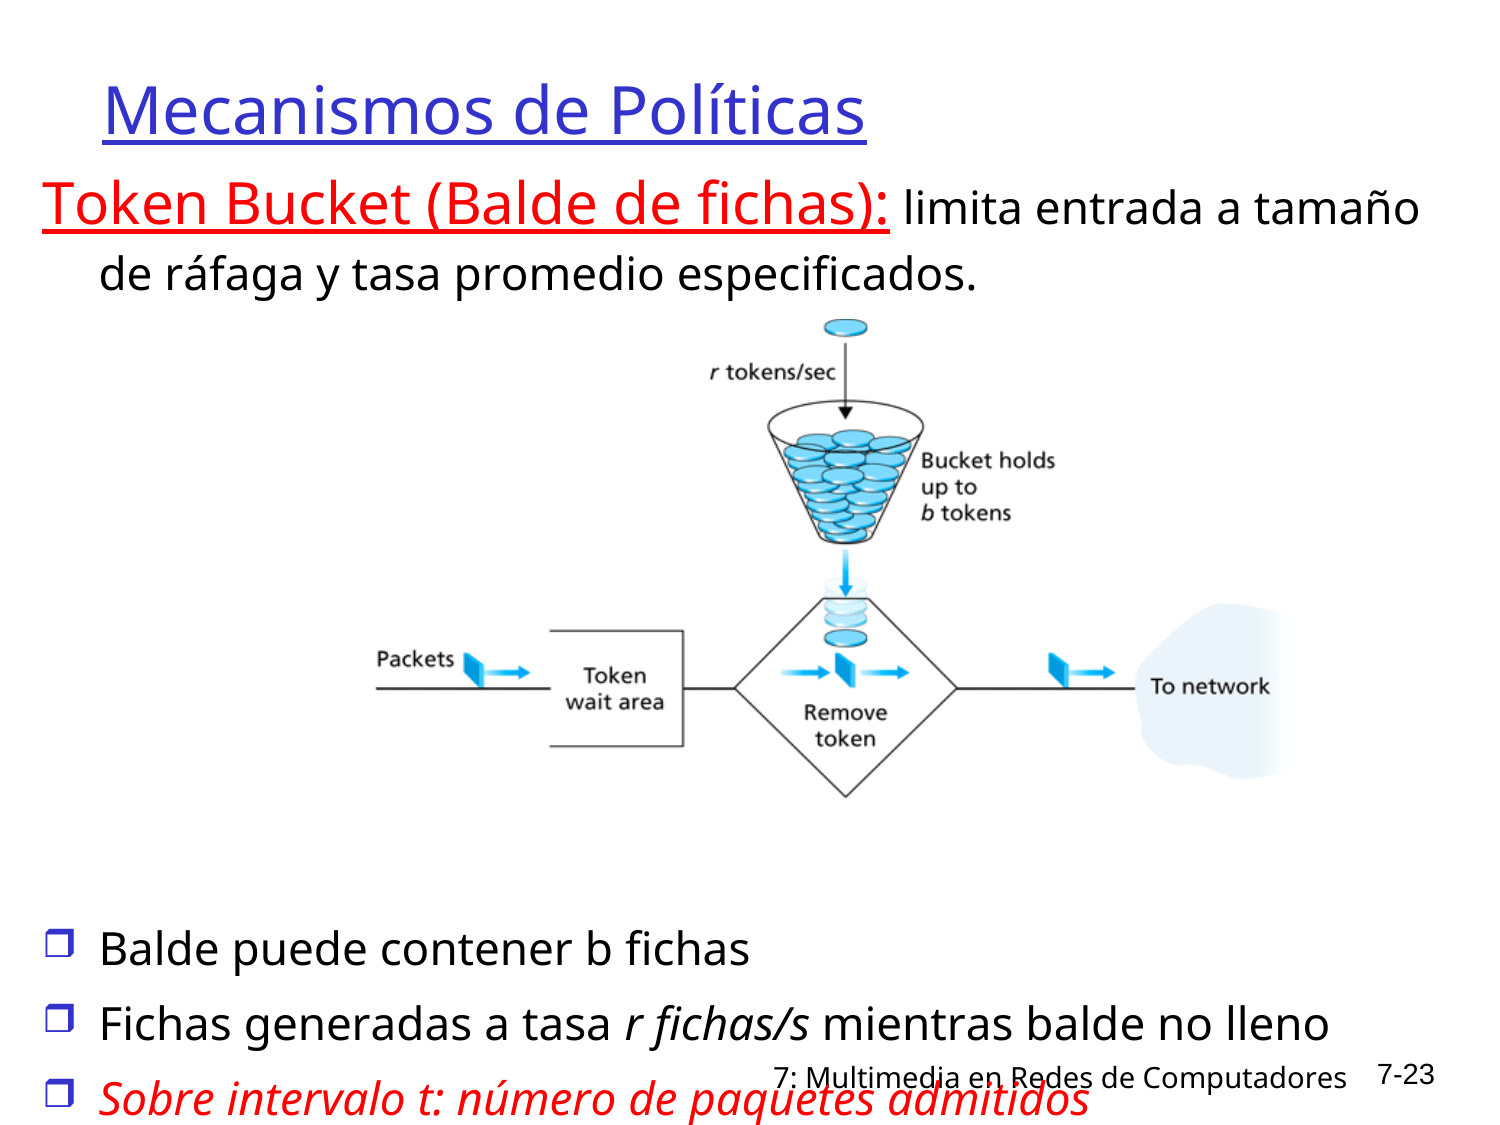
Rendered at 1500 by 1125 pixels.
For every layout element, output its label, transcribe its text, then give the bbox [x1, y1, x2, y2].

list Token Bucket (Balde de fichas): limita entrada a tamaño de ráfaga y tasa promedio especificados. Balde puede contener b fichas Fichas generadas a tasa r fichas/s mientras balde no lleno Sobre intervalo t: número de paquetes admitidos <= (r t + b). [27, 154, 1463, 1068]
title Mecanismos de Políticas [87, 37, 1363, 154]
